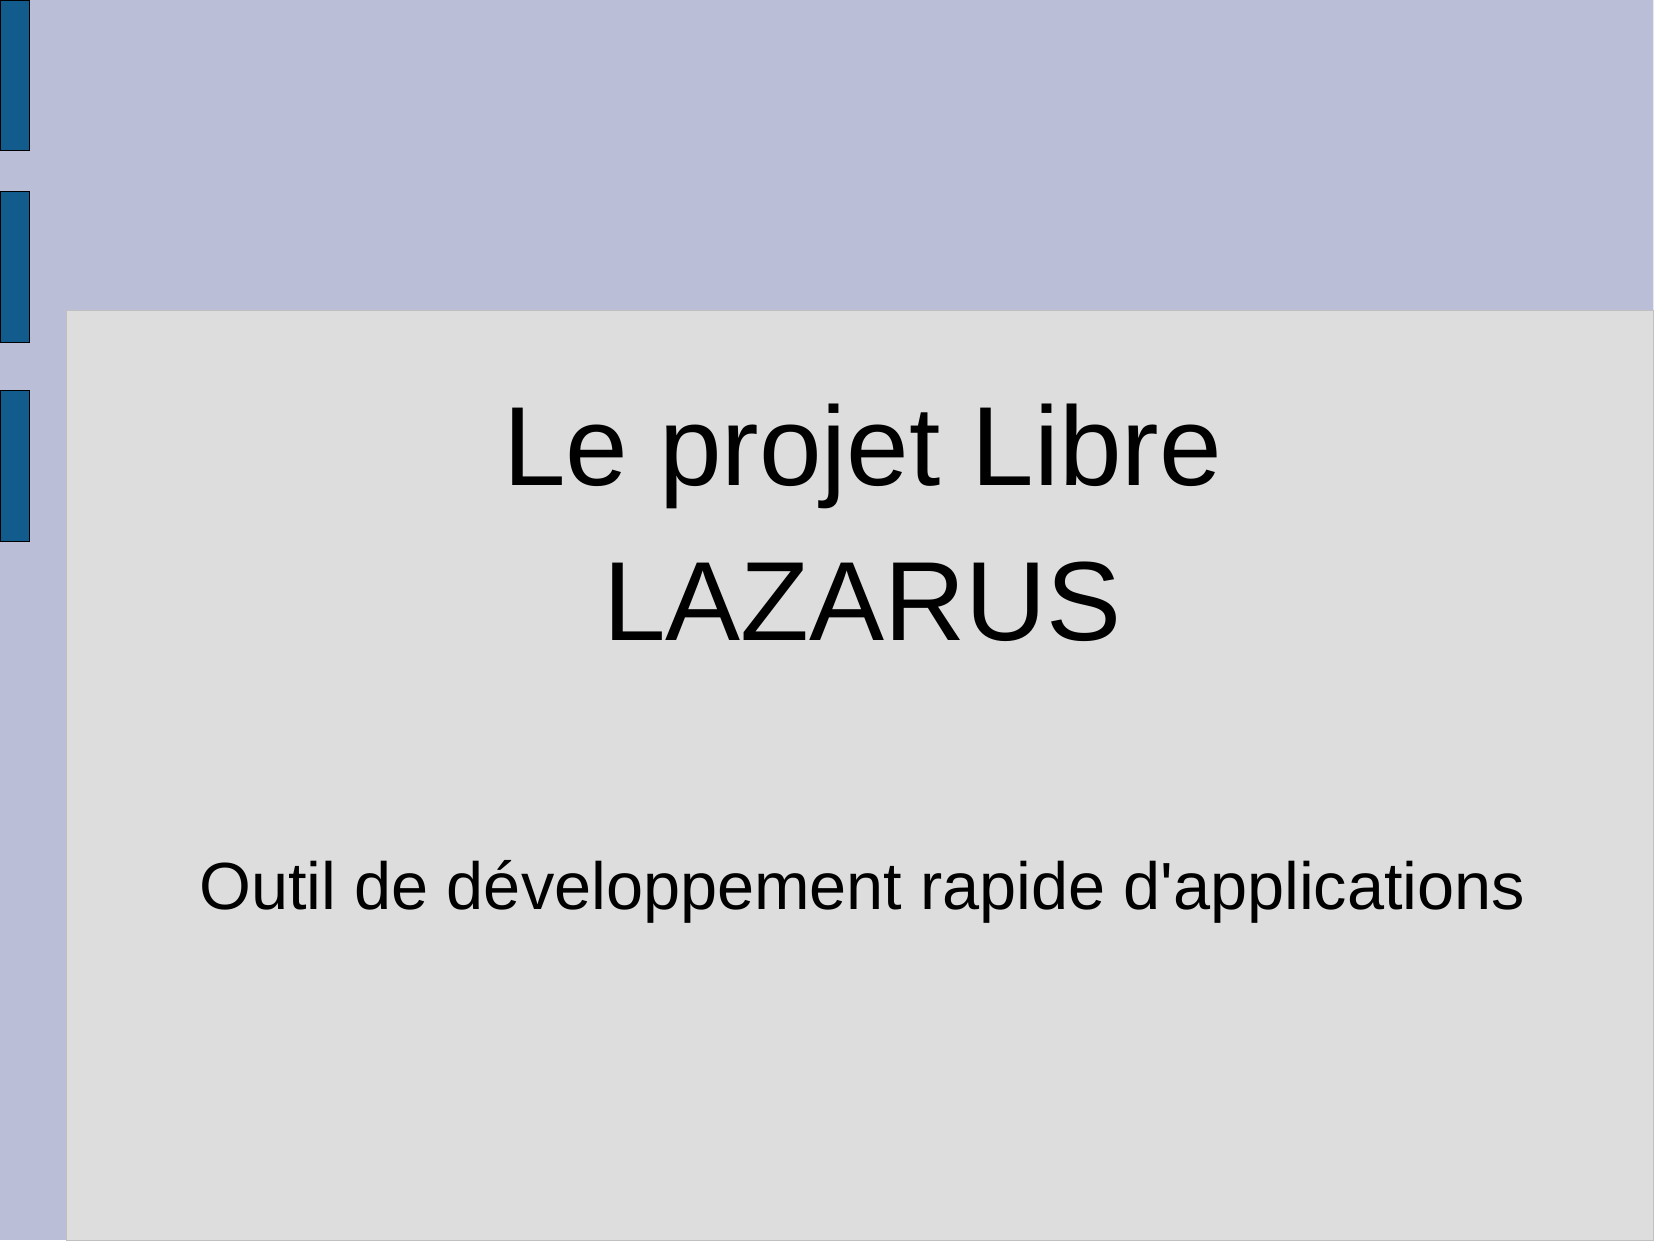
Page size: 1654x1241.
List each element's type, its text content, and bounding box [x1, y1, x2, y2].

list Le projet Libre LAZARUS Outil de développement rapide d'applications [147, 383, 1560, 1029]
